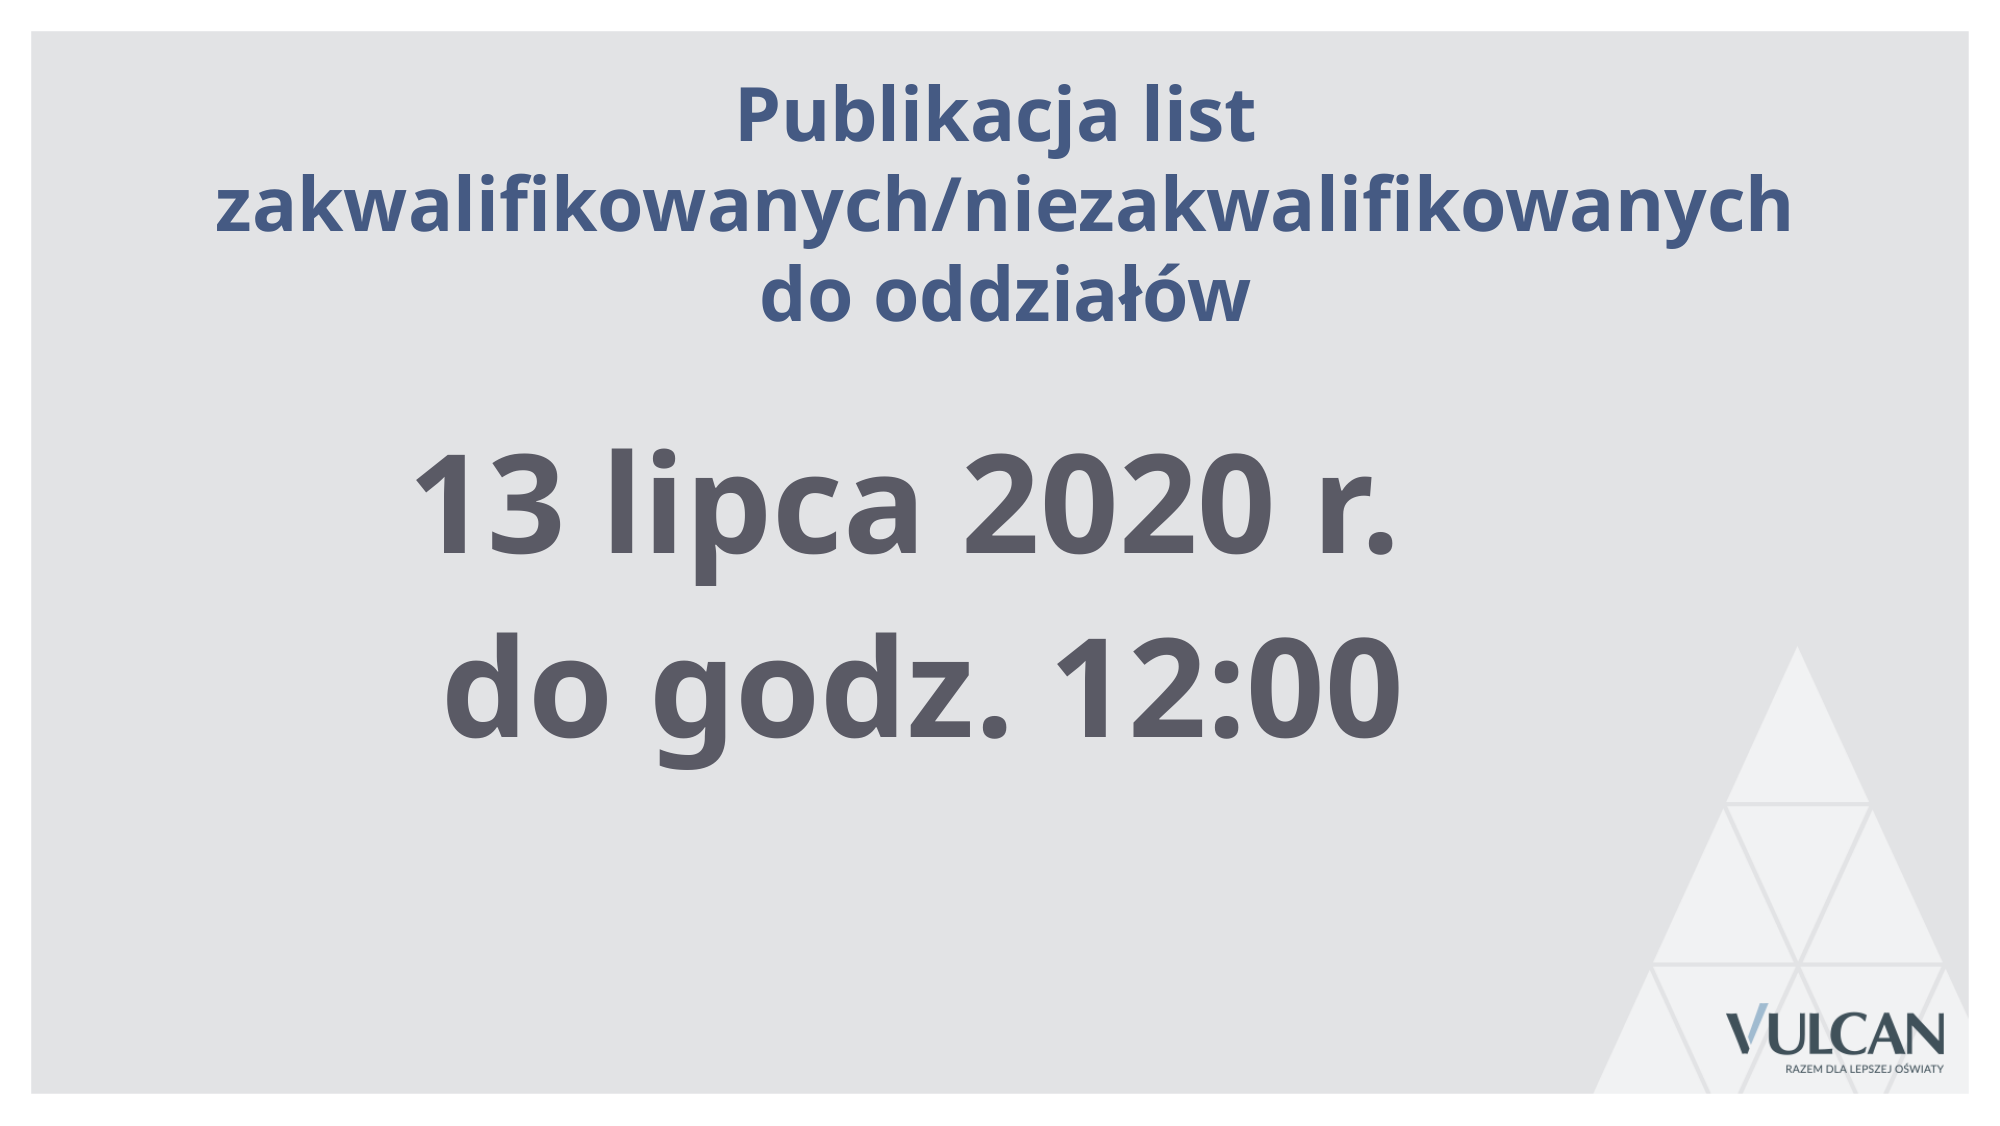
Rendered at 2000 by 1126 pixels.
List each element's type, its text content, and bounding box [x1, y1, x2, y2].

text_box 13 lipca 2020 r. do godz. 12:00 [267, 409, 1579, 799]
picture [0, 0, 2000, 1125]
text_box Publikacja list zakwalifikowanych/niezakwalifikowanych do oddziałów [173, 59, 1839, 351]
